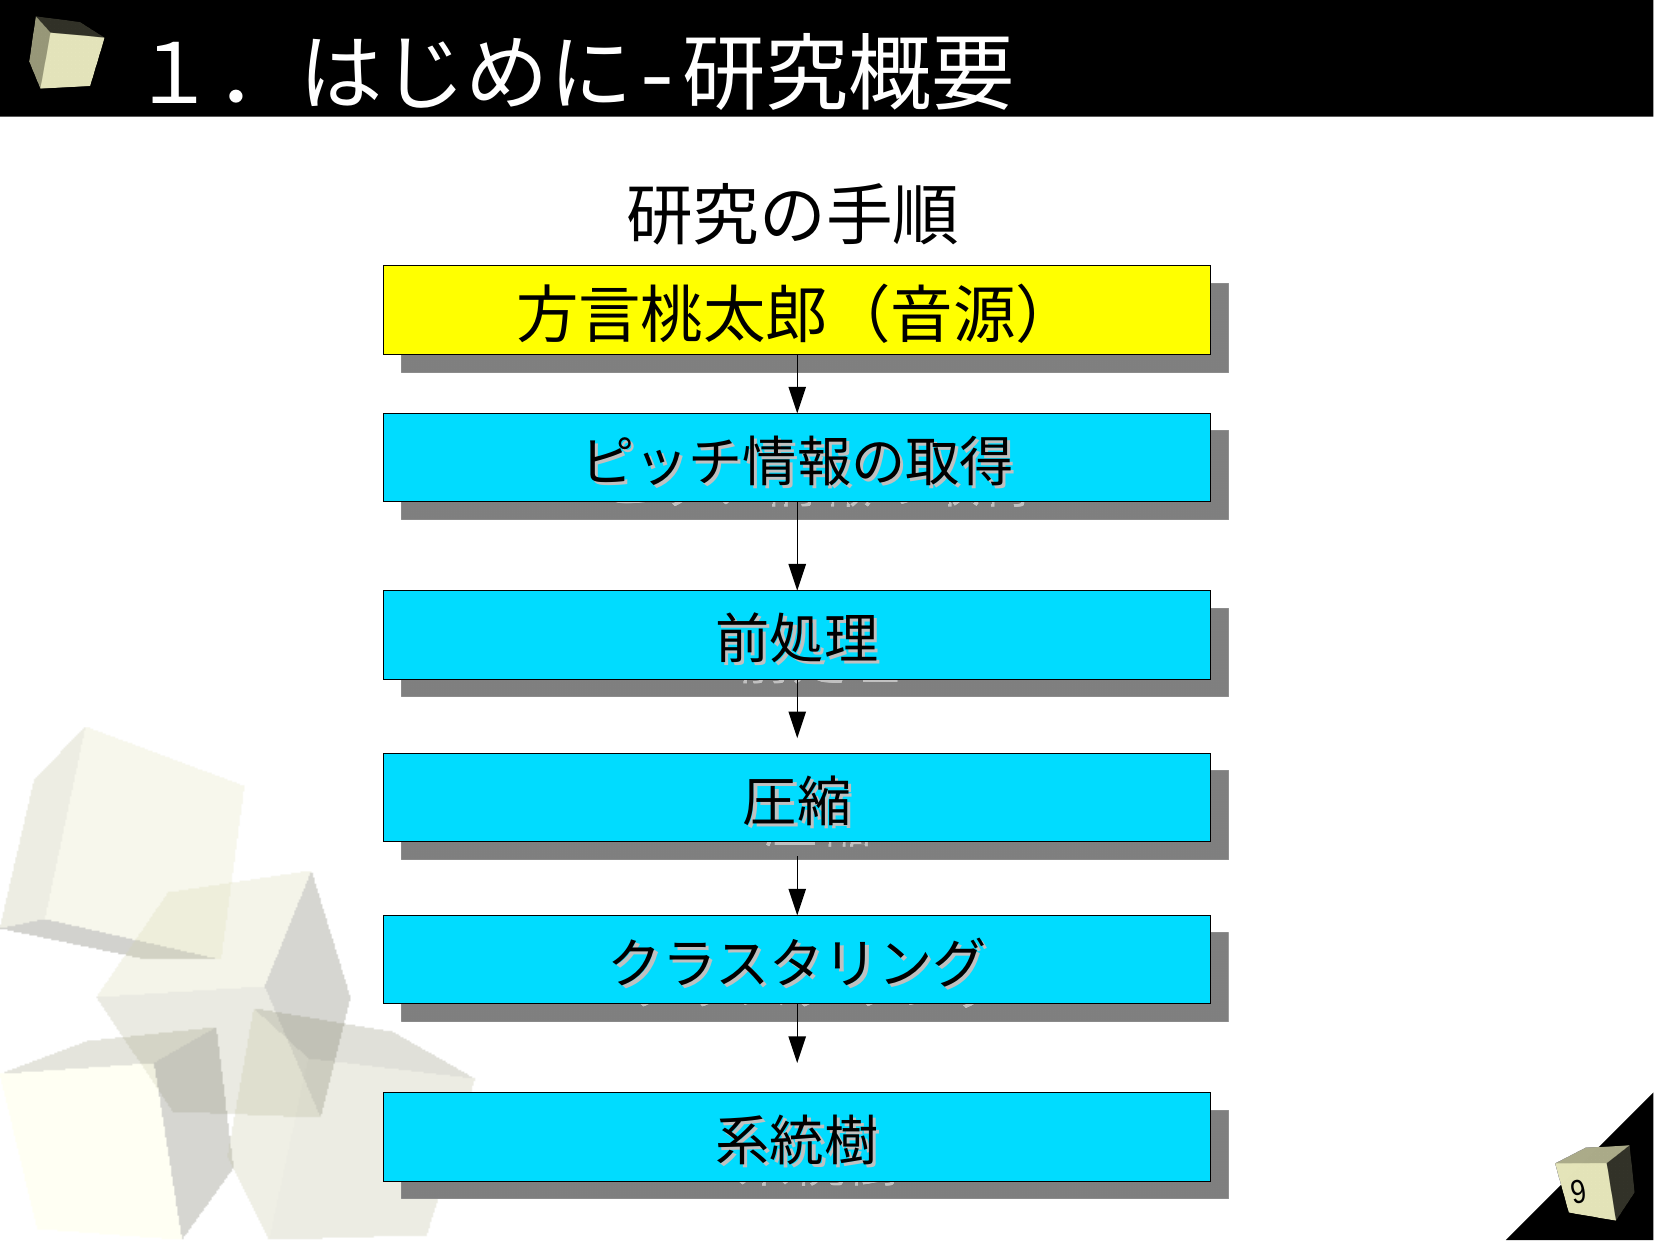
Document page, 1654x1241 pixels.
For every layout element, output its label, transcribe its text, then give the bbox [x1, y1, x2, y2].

text_box クラスタリング [383, 915, 1211, 1004]
text_box ピッチ情報の取得 [383, 413, 1211, 502]
picture [0, 726, 477, 1241]
text_box 方言桃太郎（音源） [383, 265, 1211, 355]
text_box 圧縮 [383, 753, 1211, 842]
text_box 系統樹 [383, 1092, 1211, 1182]
text_box 研究の手順 [561, 154, 1025, 237]
text_box 前処理 [383, 590, 1211, 680]
text_box １．はじめに-研究概要 [118, 0, 1565, 119]
